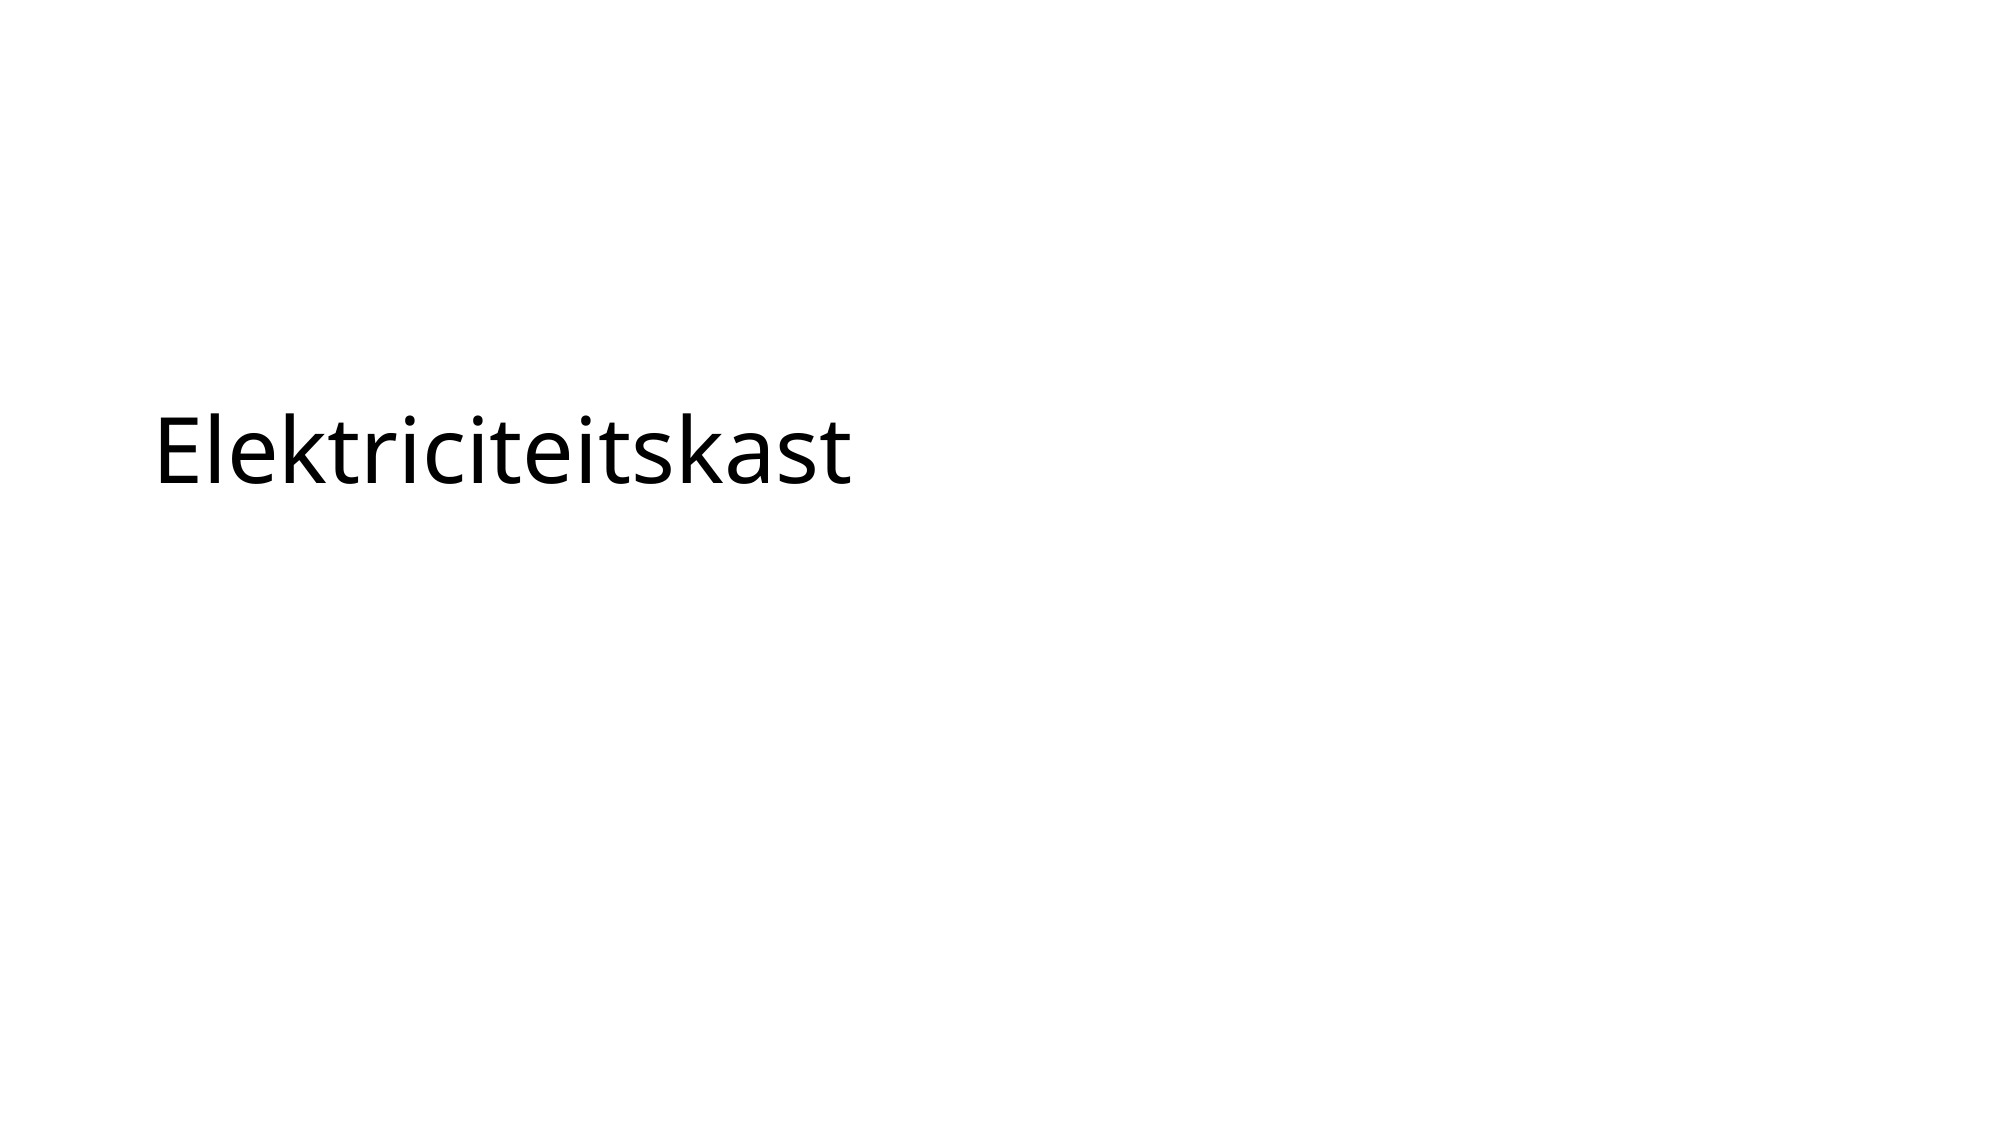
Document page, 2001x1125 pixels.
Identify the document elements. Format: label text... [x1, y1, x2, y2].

title Elektriciteitskast [137, 345, 1863, 563]
